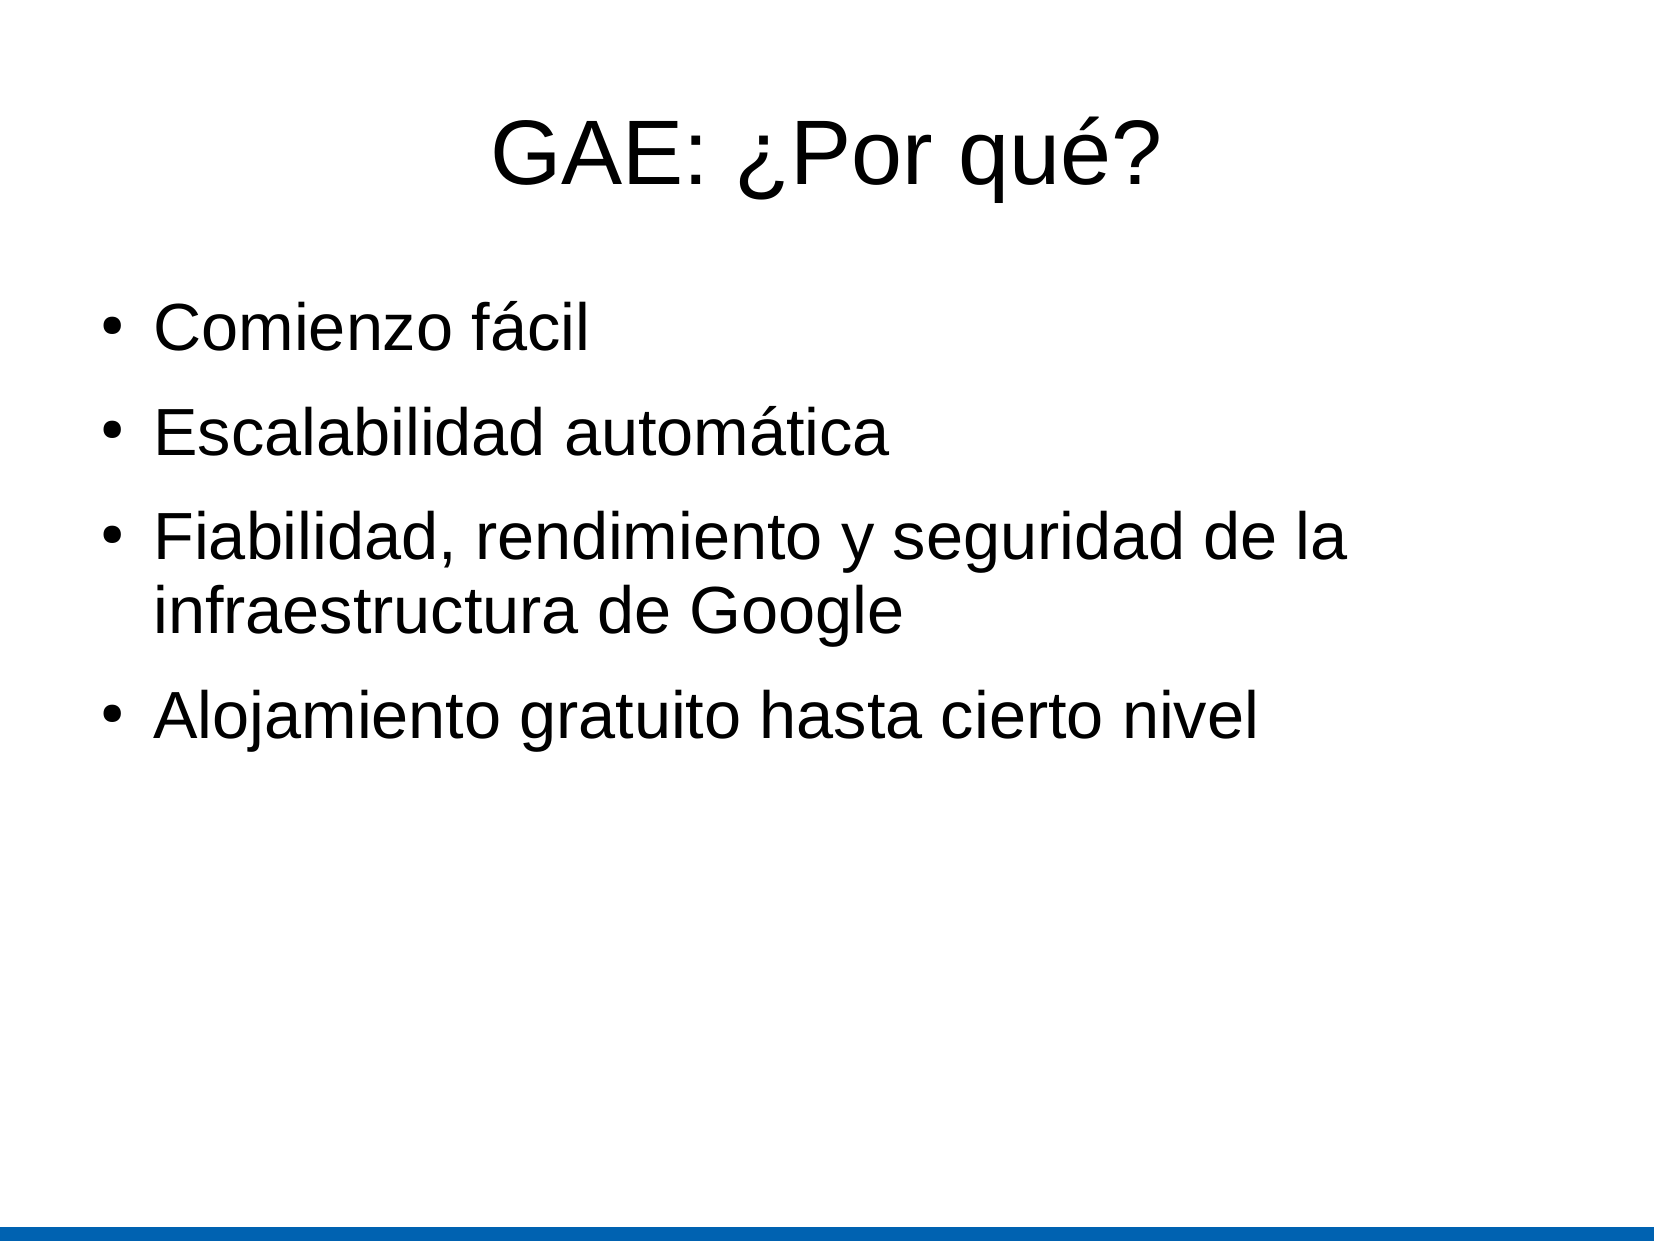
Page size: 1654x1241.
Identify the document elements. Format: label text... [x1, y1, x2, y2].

title GAE: ¿Por qué? [82, 49, 1571, 257]
list Comienzo fácil Escalabilidad automática Fiabilidad, rendimiento y seguridad de la infraestructura de Google Alojamiento gratuito hasta cierto nivel [82, 290, 1571, 1109]
